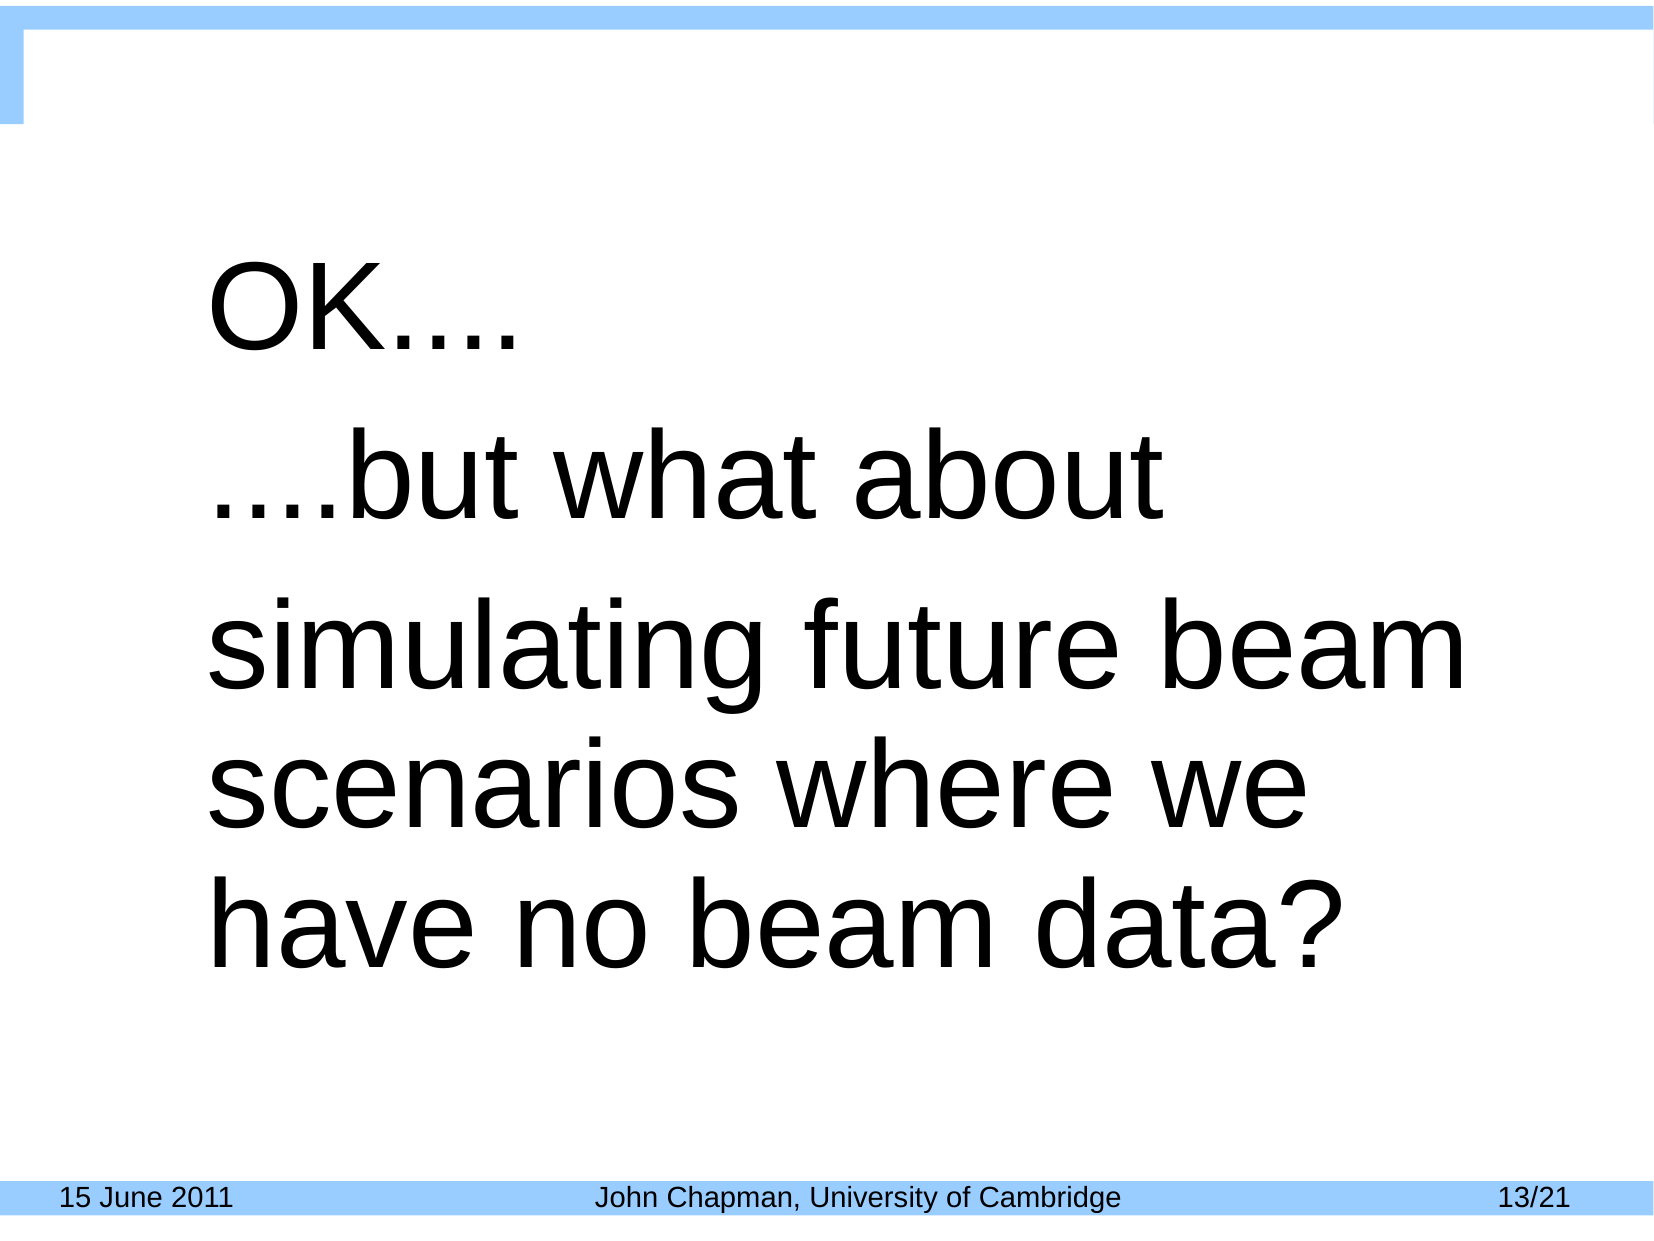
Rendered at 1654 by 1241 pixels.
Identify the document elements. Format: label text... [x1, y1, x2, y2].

list OK.... ....but what about simulating future beam scenarios where we have no beam data? [206, 236, 1536, 1040]
